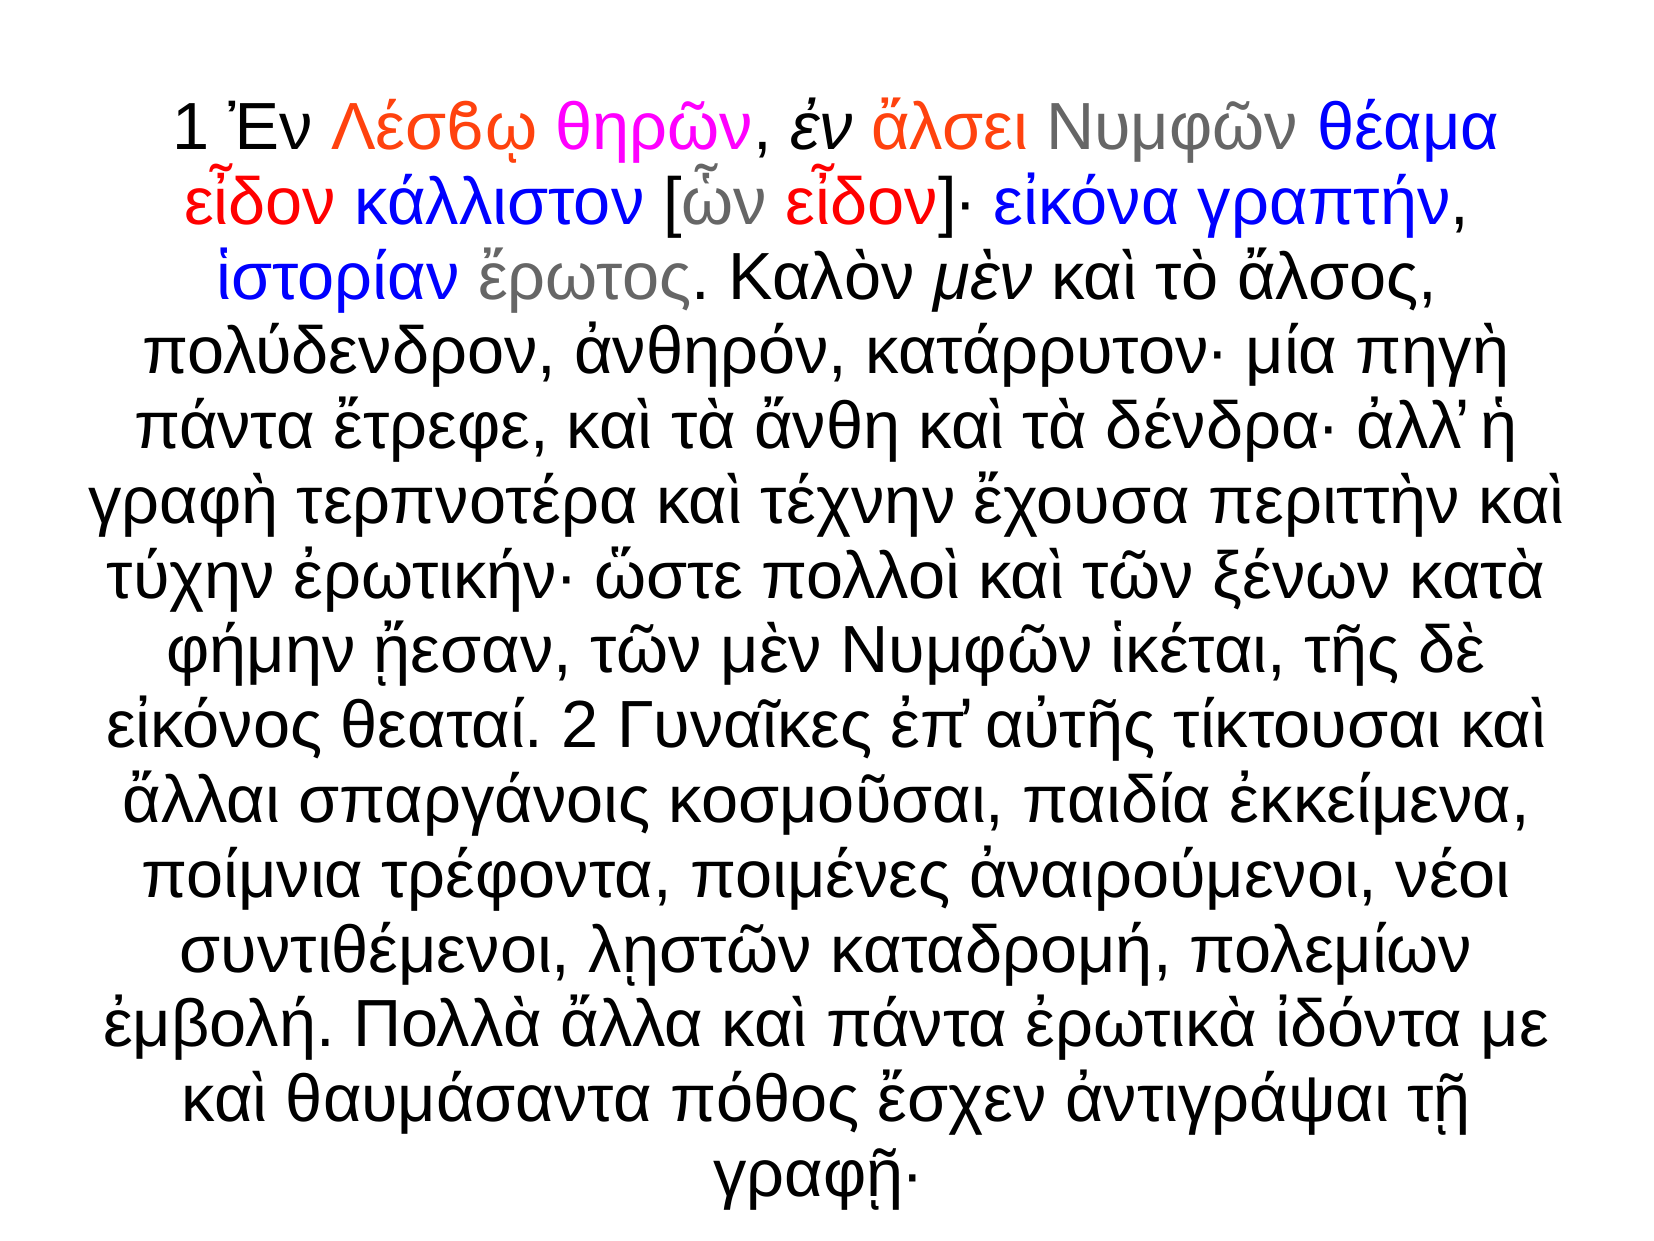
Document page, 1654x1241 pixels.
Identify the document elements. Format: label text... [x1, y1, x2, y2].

subtitle 1 Ἐν Λέσϐῳ θηρῶν, ἐν ἄλσει Νυμφῶν θέαμα εἶδον κάλλιστον [ὧν εἶδον]· εἰκόνα γραπτήν, ἱστορίαν ἔρωτος. Καλὸν μὲν καὶ τὸ ἄλσος, πολύδενδρον, ἀνθηρόν, κατάρρυτον· μία πηγὴ πάντα ἔτρεφε, καὶ τὰ ἄνθη καὶ τὰ δένδρα· ἀλλ̓ ἡ γραφὴ τερπνοτέρα καὶ τέχνην ἔχουσα περιττὴν καὶ τύχην ἐρωτικήν· ὥστε πολλοὶ καὶ τῶν ξένων κατὰ φήμην ᾔεσαν, τῶν μὲν Νυμφῶν ἱκέται, τῆς δὲ εἰκόνος θεαταί. 2 Γυναῖκες ἐπ̓ αὐτῆς τίκτουσαι καὶ ἄλλαι σπαργάνοις κοσμοῦσαι, παιδία ἐκκείμενα, ποίμνια τρέφοντα, ποιμένες ἀναιρούμενοι, νέοι συντιθέμενοι, λῃστῶν καταδρομή, πολεμίων ἐμβολή. Πολλὰ ἄλλα καὶ πάντα ἐρωτικὰ ἰδόντα με καὶ θαυμάσαντα πόθος ἔσχεν ἀντιγράψαι τῇ γραφῇ· [82, 89, 1571, 1211]
